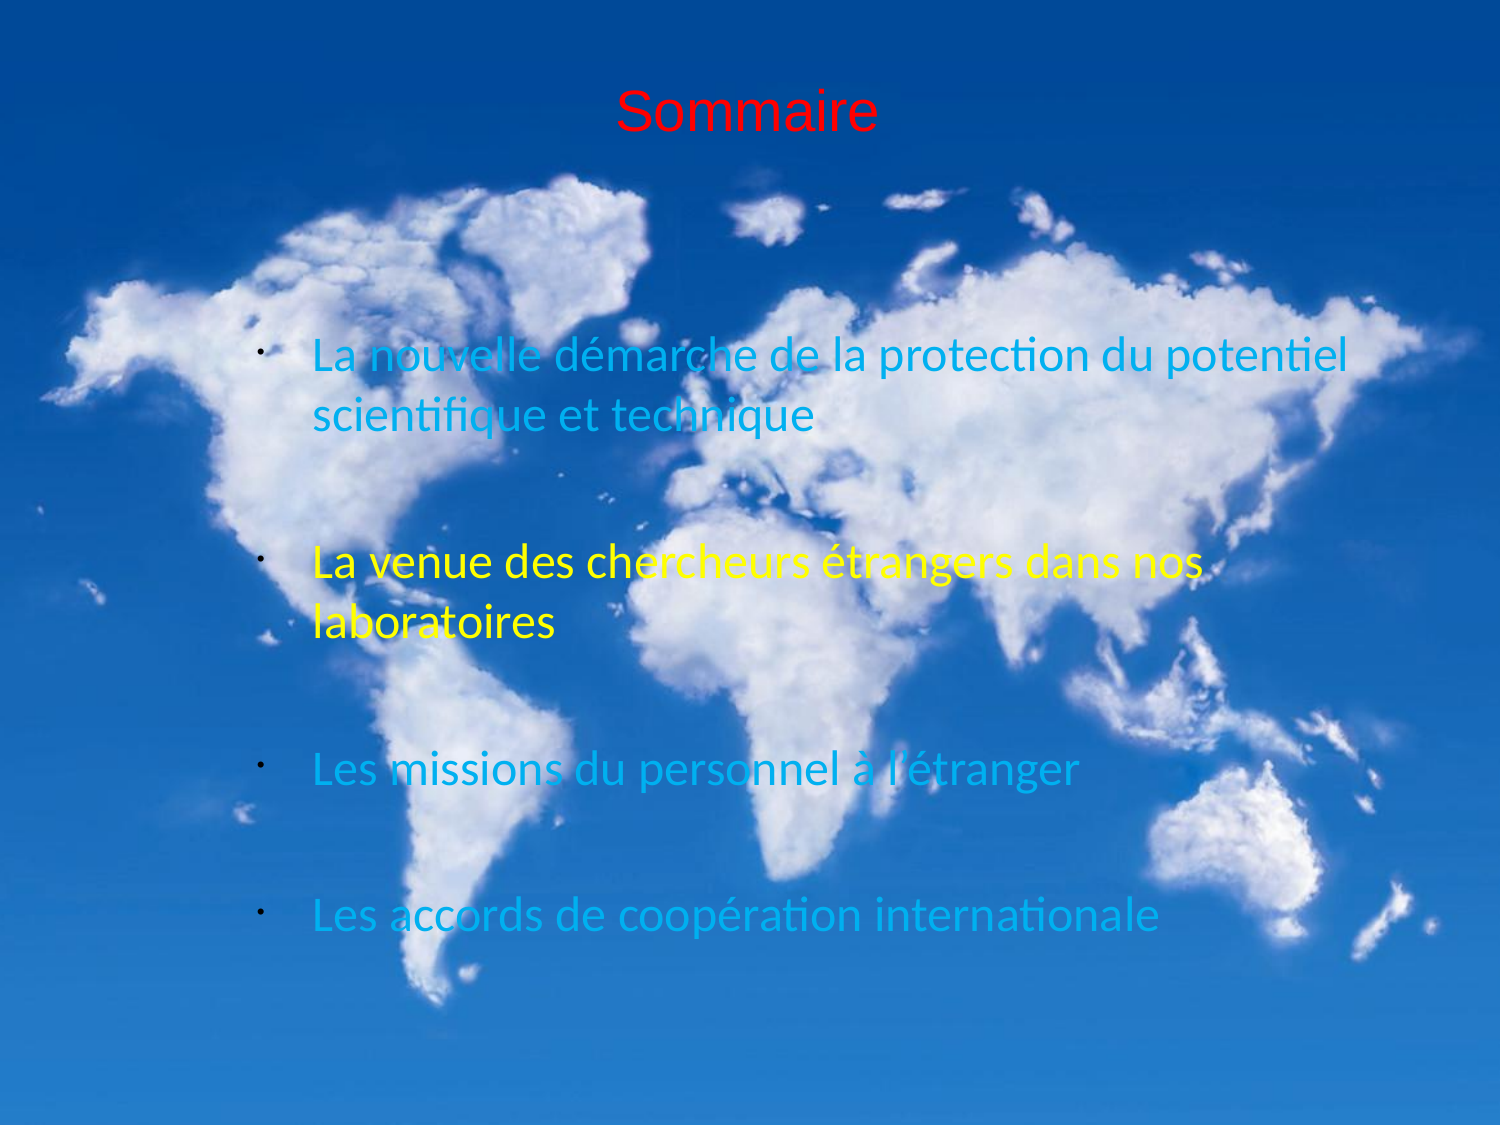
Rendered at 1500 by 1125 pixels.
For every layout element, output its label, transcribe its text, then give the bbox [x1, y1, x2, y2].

list La nouvelle démarche de la protection du potentiel scientifique et technique La venue des chercheurs étrangers dans nos laboratoires Les missions du personnel à l’étranger Les accords de coopération internationale [241, 314, 1412, 858]
picture [0, 0, 1500, 1125]
text_box Sommaire [218, 22, 1294, 194]
